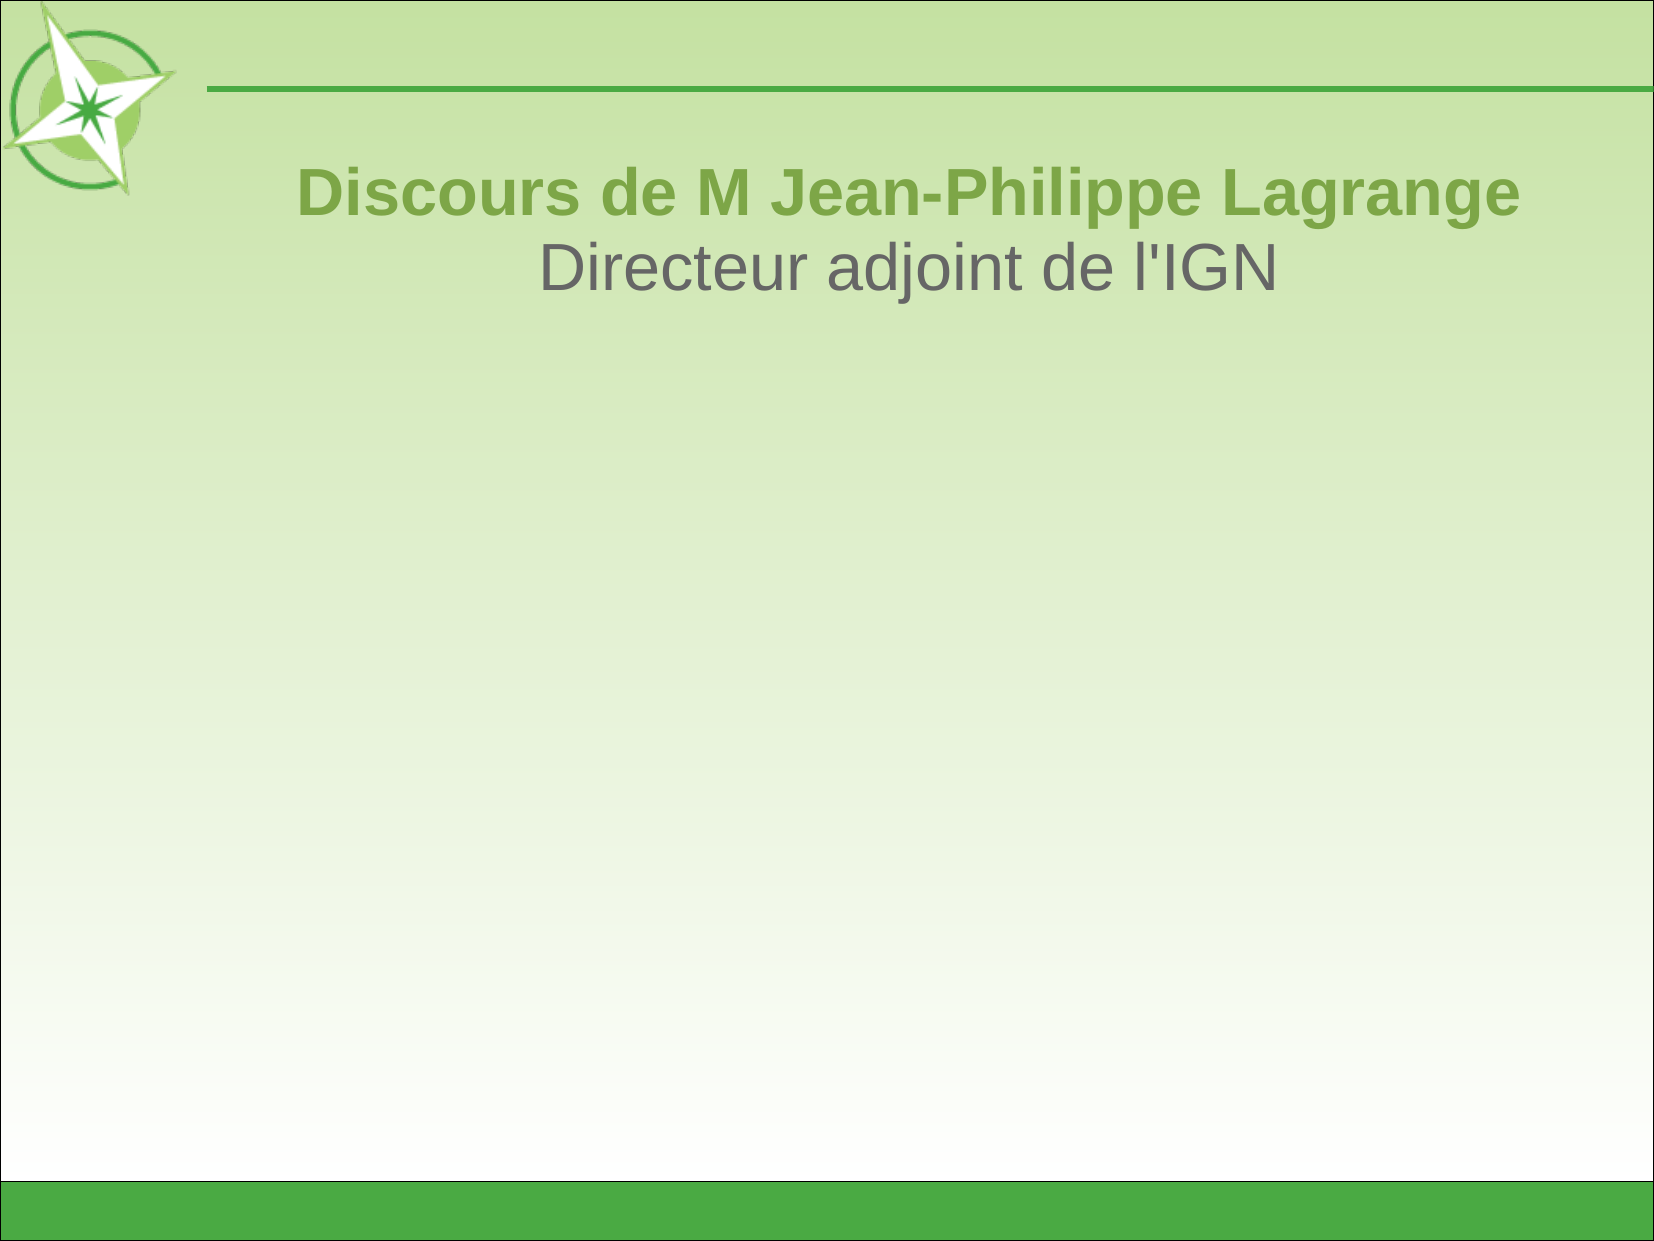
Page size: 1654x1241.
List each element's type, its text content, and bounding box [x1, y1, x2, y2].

picture [2, 0, 178, 197]
subtitle Discours de M Jean-Philippe Lagrange Directeur adjoint de l'IGN [165, 2, 1654, 1109]
